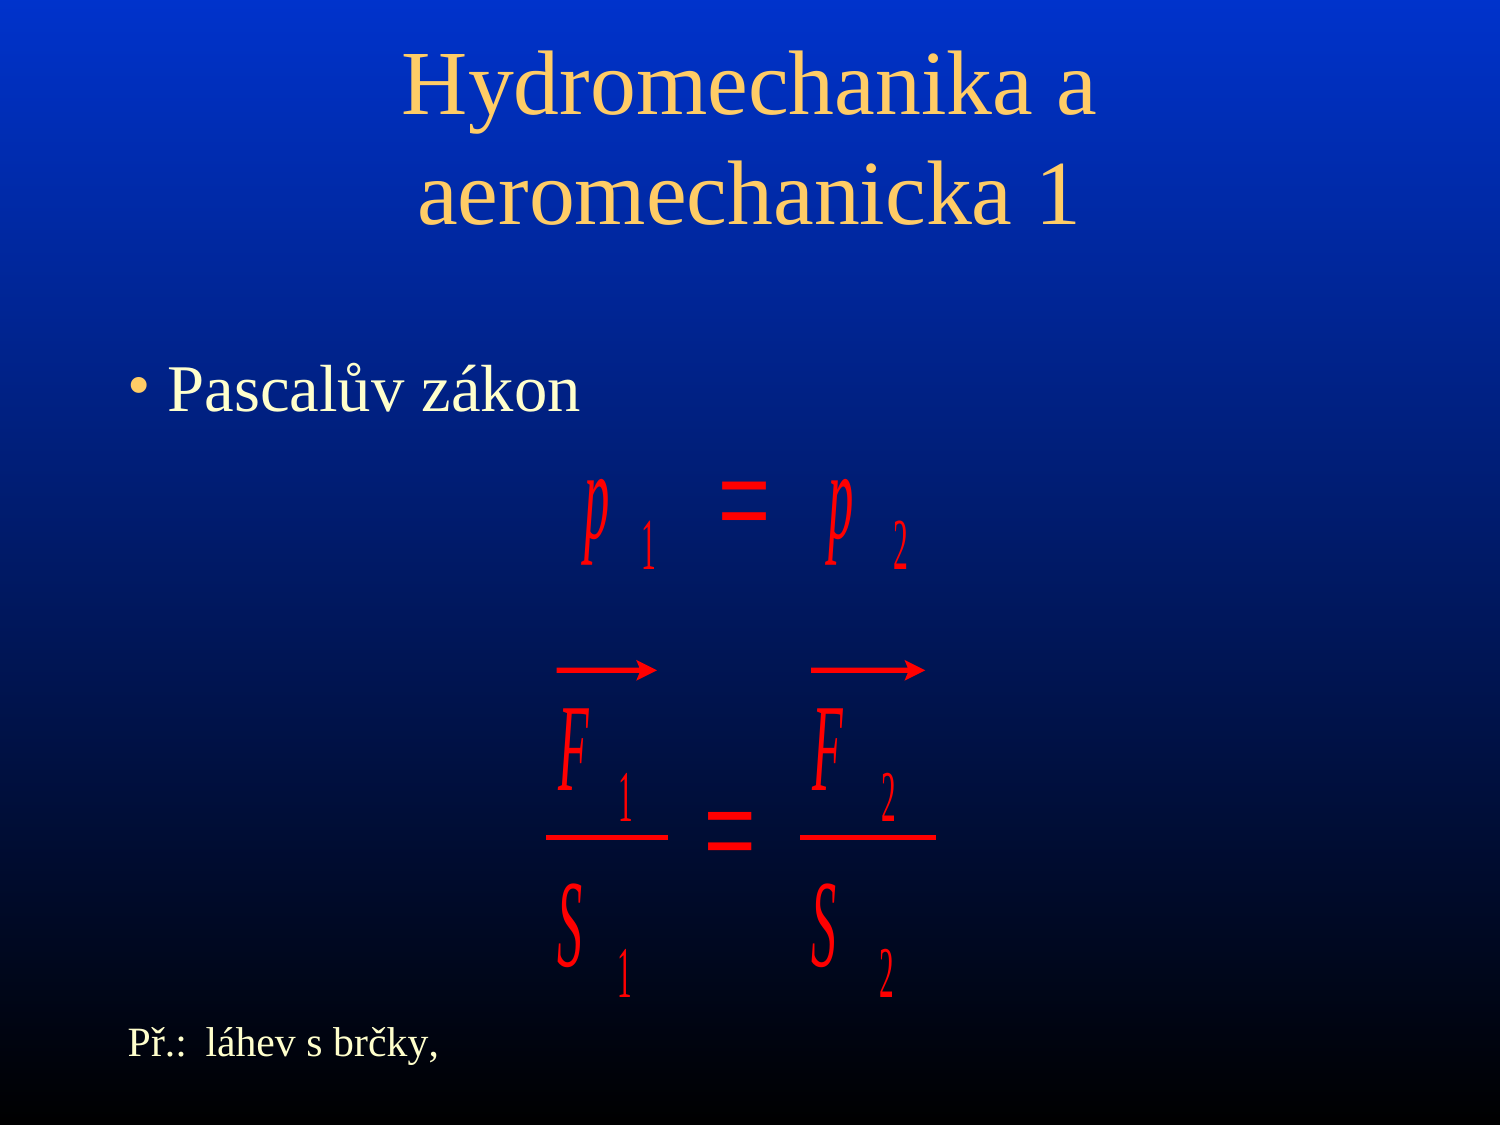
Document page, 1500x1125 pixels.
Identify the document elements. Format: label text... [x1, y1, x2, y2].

chart [549, 412, 950, 591]
list Pascalův zákon Př.: láhev s brčky, [112, 337, 1388, 1073]
chart [525, 629, 963, 1026]
title Hydromechanika a aeromechanicka 1 [112, 14, 1388, 250]
